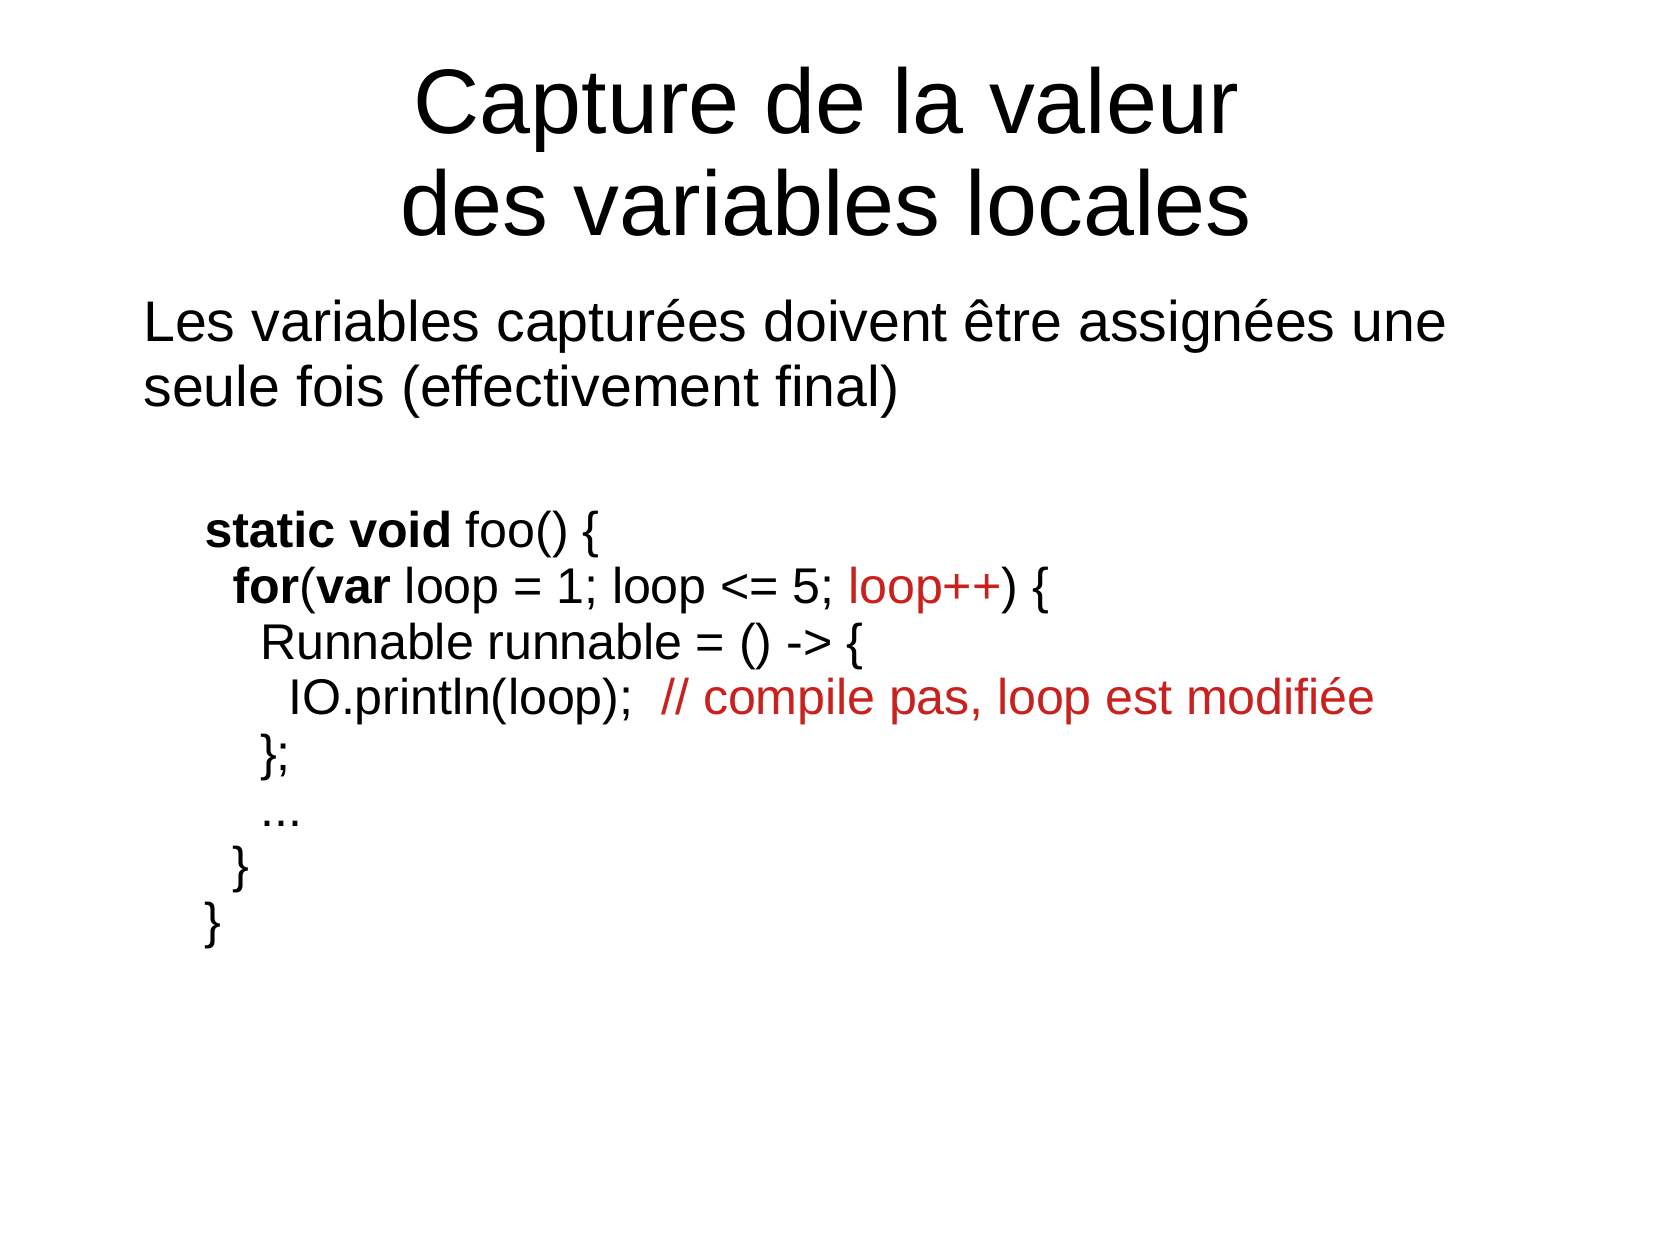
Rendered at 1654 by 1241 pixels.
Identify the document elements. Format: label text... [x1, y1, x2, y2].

list Les variables capturées doivent être assignées une seule fois (effectivement final) static void foo() { for(var loop = 1; loop <= 5; loop++) { Runnable runnable = () -> { IO.println(loop); // compile pas, loop est modifiée }; ... } } [82, 290, 1571, 1010]
title Capture de la valeur des variables locales [82, 49, 1571, 257]
